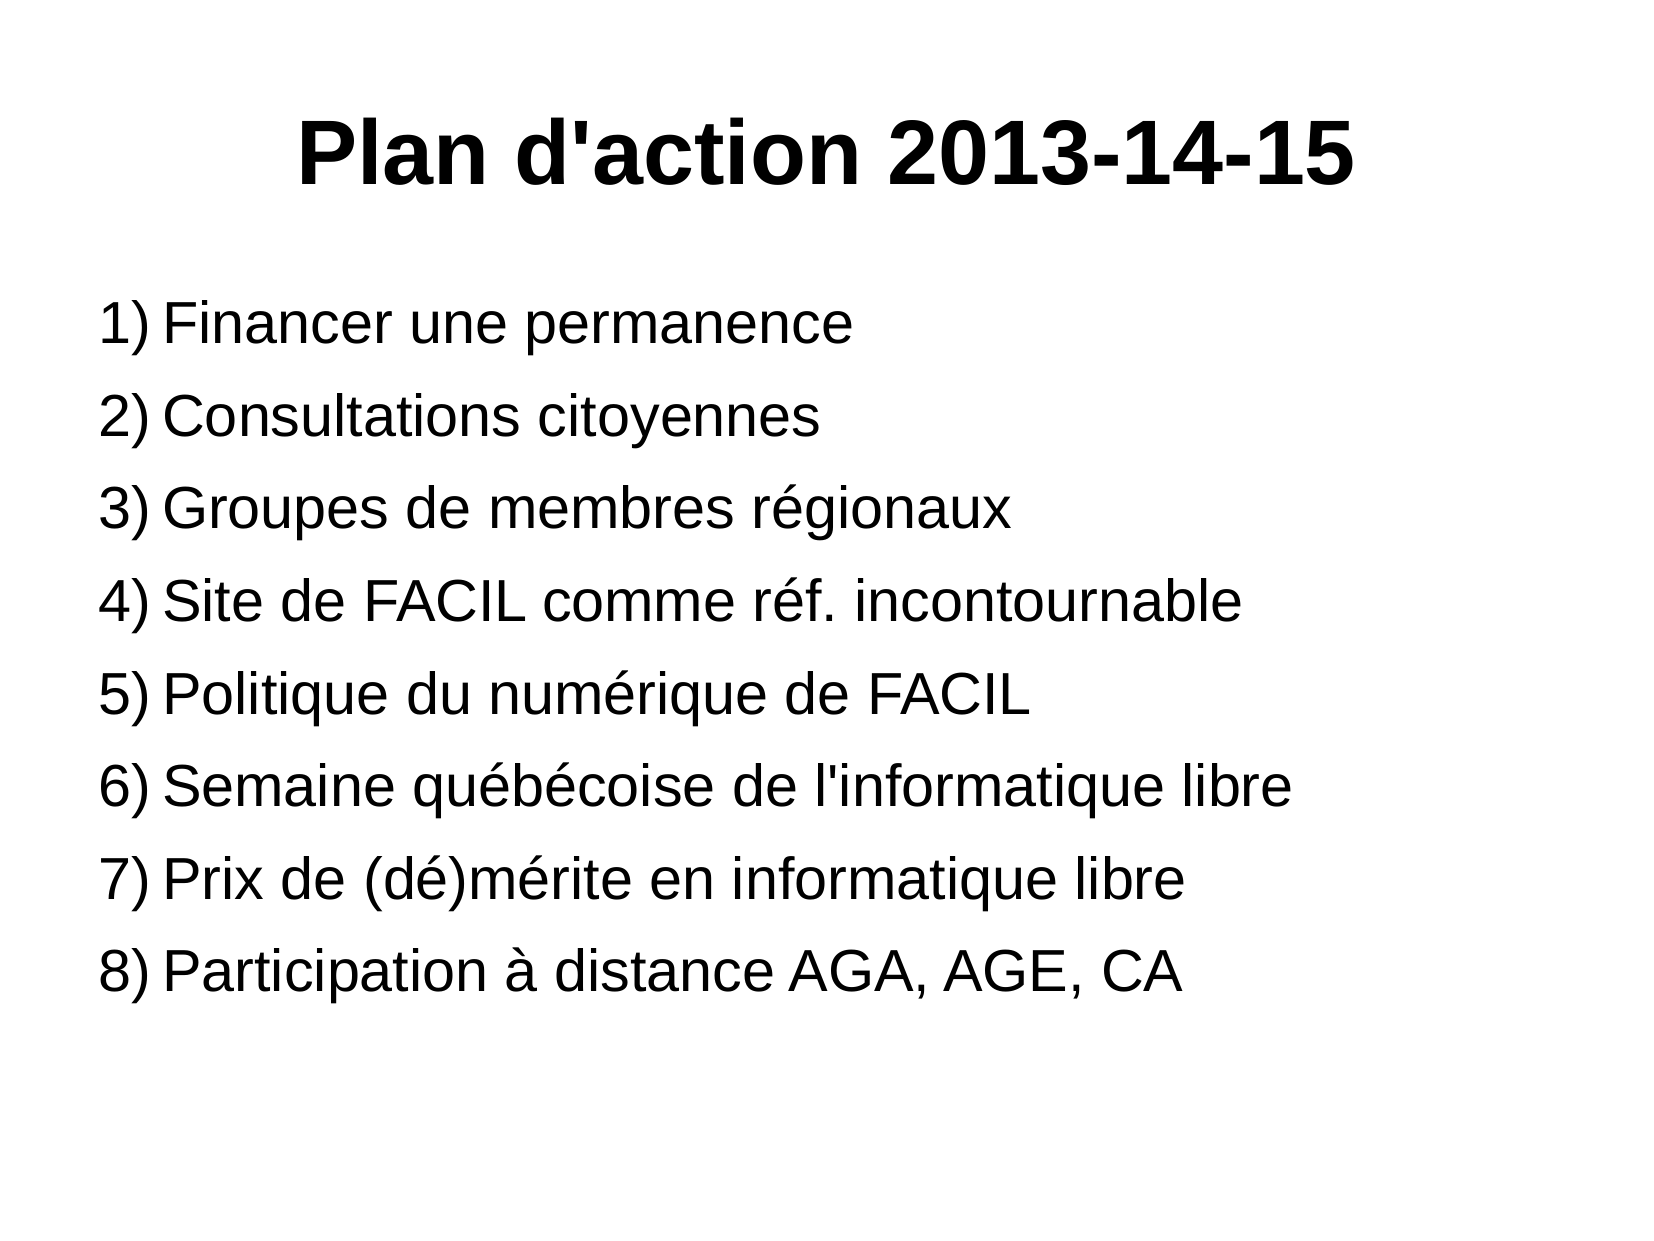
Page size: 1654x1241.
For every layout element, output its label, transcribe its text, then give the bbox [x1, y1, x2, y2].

title Plan d'action 2013-14-15 [82, 49, 1571, 257]
list Financer une permanence Consultations citoyennes Groupes de membres régionaux Site de FACIL comme réf. incontournable Politique du numérique de FACIL Semaine québécoise de l'informatique libre Prix de (dé)mérite en informatique libre Participation à distance AGA, AGE, CA [82, 290, 1538, 1010]
